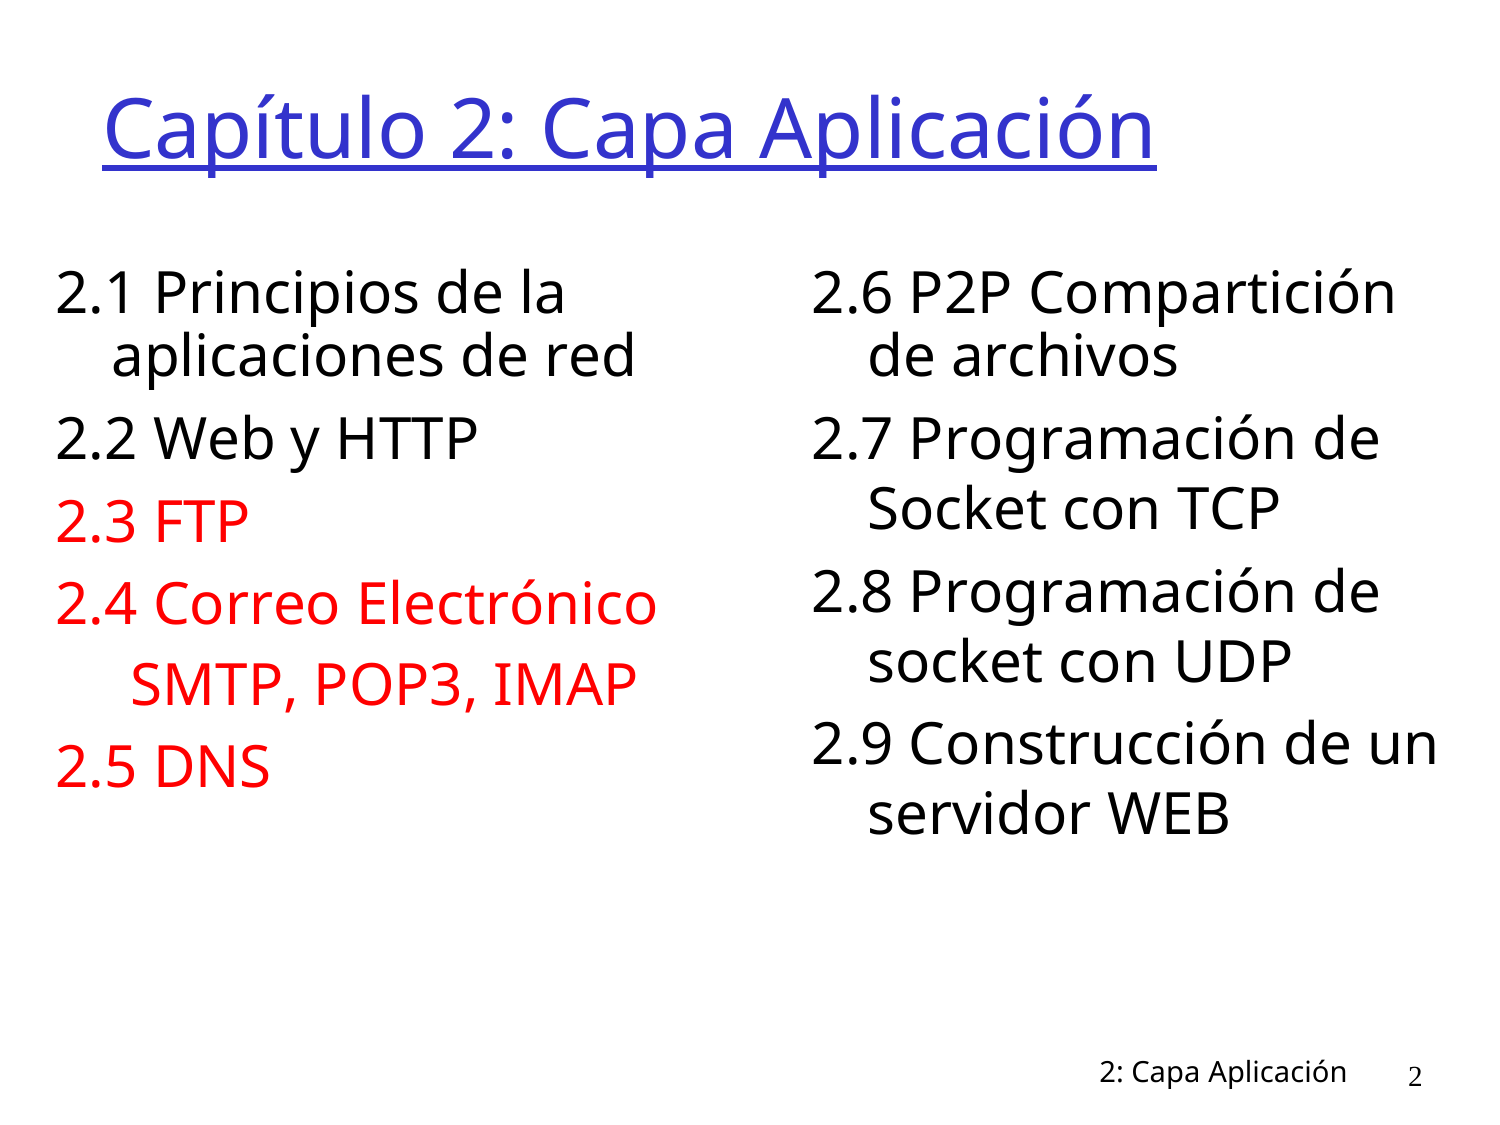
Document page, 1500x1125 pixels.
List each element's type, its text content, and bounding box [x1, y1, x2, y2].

text_box 2.1 Principios de la aplicaciones de red 2.2 Web y HTTP 2.3 FTP 2.4 Correo Electrónico SMTP, POP3, IMAP 2.5 DNS [41, 255, 751, 995]
text_box 2.6 P2P Compartición de archivos 2.7 Programación de Socket con TCP 2.8 Programación de socket con UDP 2.9 Construcción de un servidor WEB [797, 255, 1463, 1019]
text_box Capítulo 2: Capa Aplicación [87, 37, 1363, 225]
